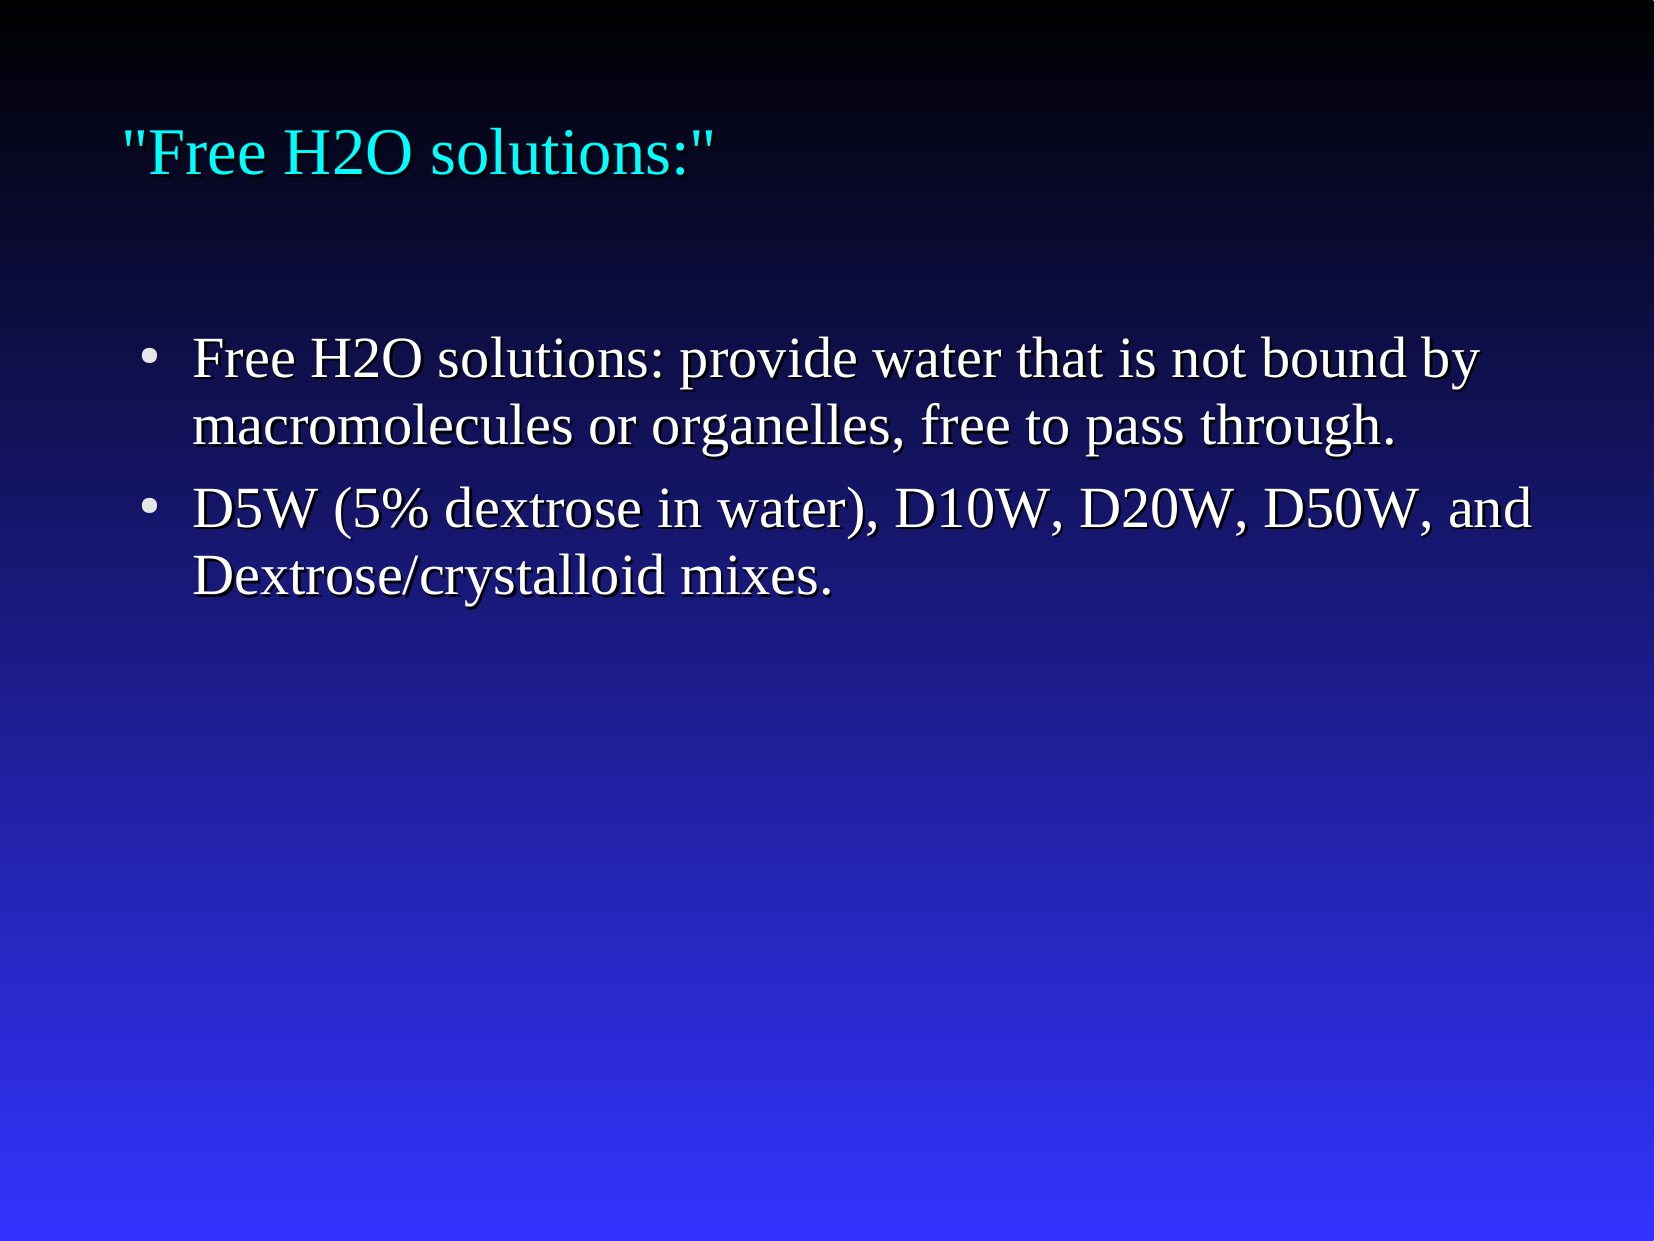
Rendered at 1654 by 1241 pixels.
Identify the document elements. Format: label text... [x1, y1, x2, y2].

list Free H2O solutions: provide water that is not bound by macromolecules or organelles, free to pass through. D5W (5% dextrose in water), D10W, D20W, D50W, and Dextrose/crystalloid mixes. [121, 322, 1561, 1132]
title "Free H2O solutions:" [121, 46, 1534, 254]
